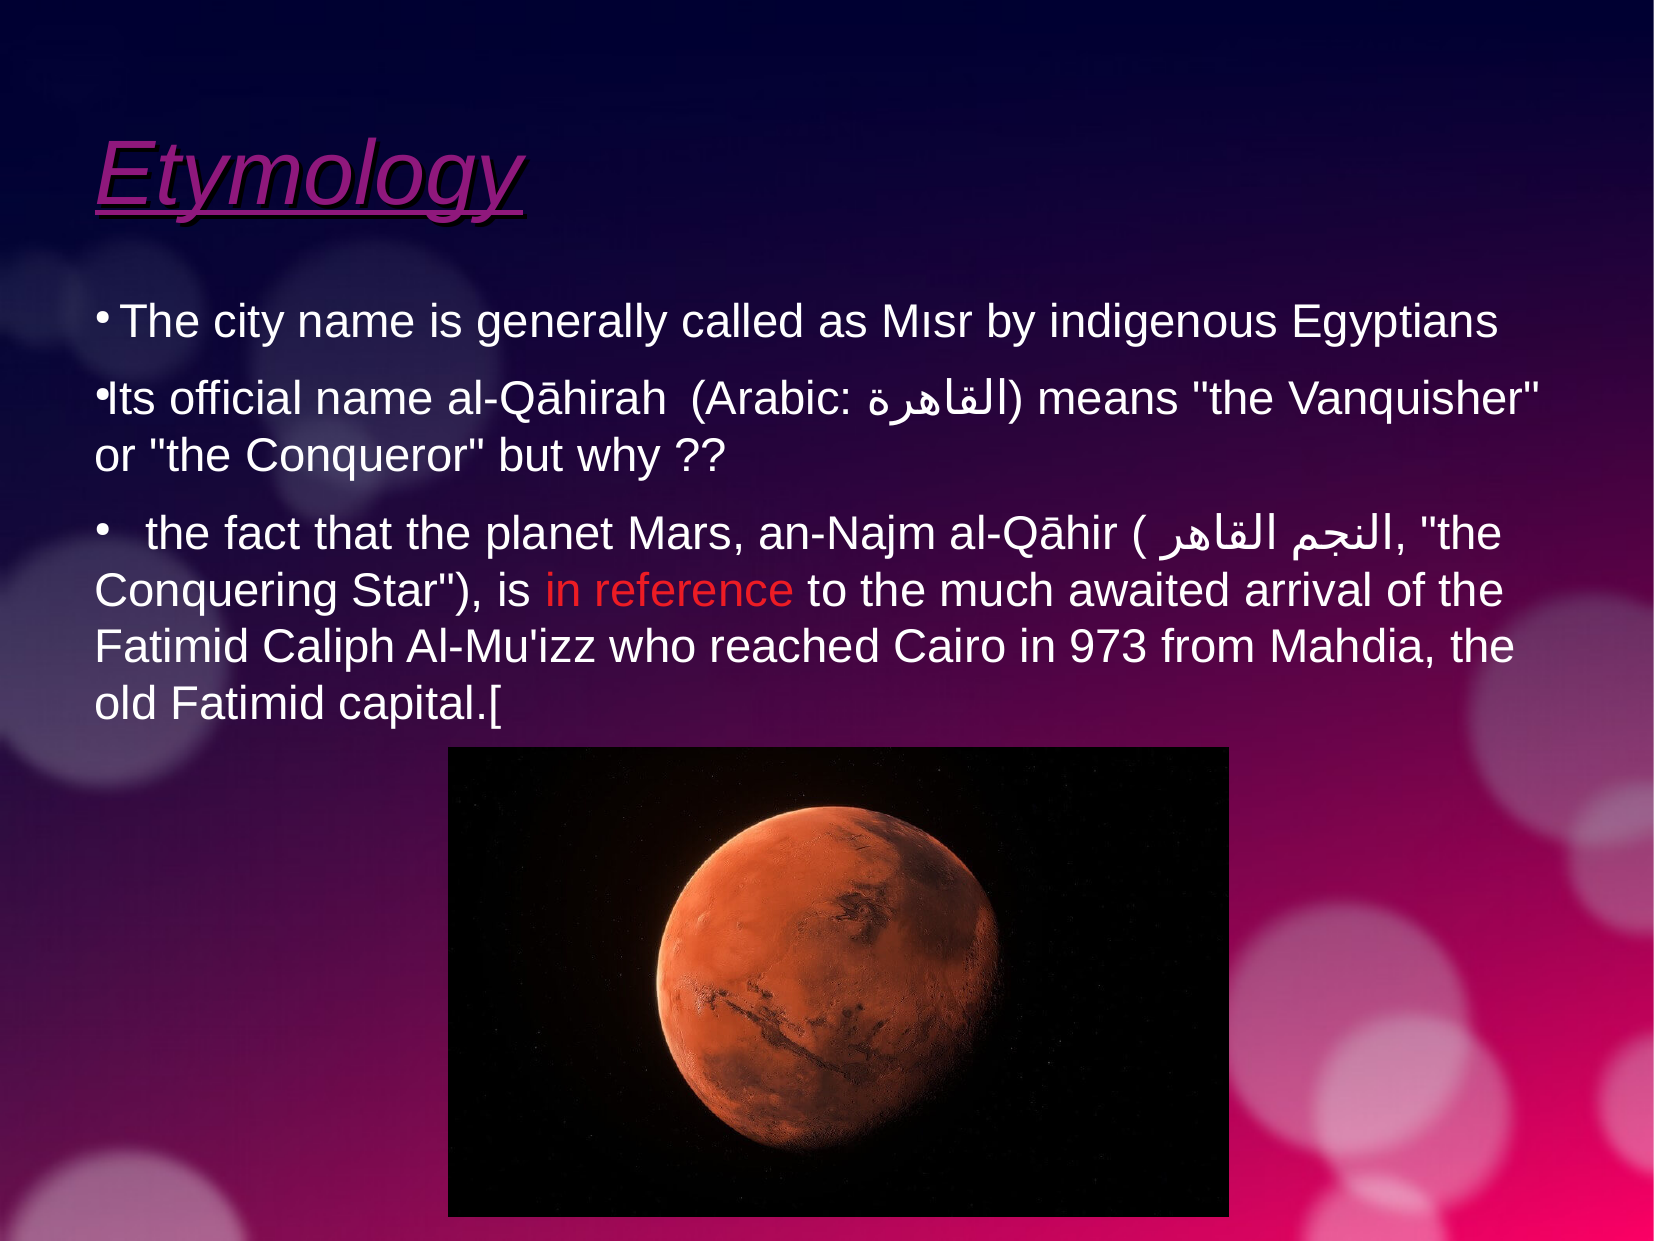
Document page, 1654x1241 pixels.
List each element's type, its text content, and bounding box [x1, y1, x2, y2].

picture [448, 747, 1229, 1217]
title Etymology [94, 64, 1583, 272]
list The city name is generally called as Mısr by indigenous Egyptians Its official name al-Qāhirah (Arabic: القاهرة‎) means "the Vanquisher" or "the Conqueror" but why ?? the fact that the planet Mars, an-Najm al-Qāhir ( النجم القاهر‎, "the Conquering Star"), is in reference to the much awaited arrival of the Fatimid Caliph Al-Mu'izz who reached Cairo in 973 from Mahdia, the old Fatimid capital.[ [94, 289, 1583, 733]
